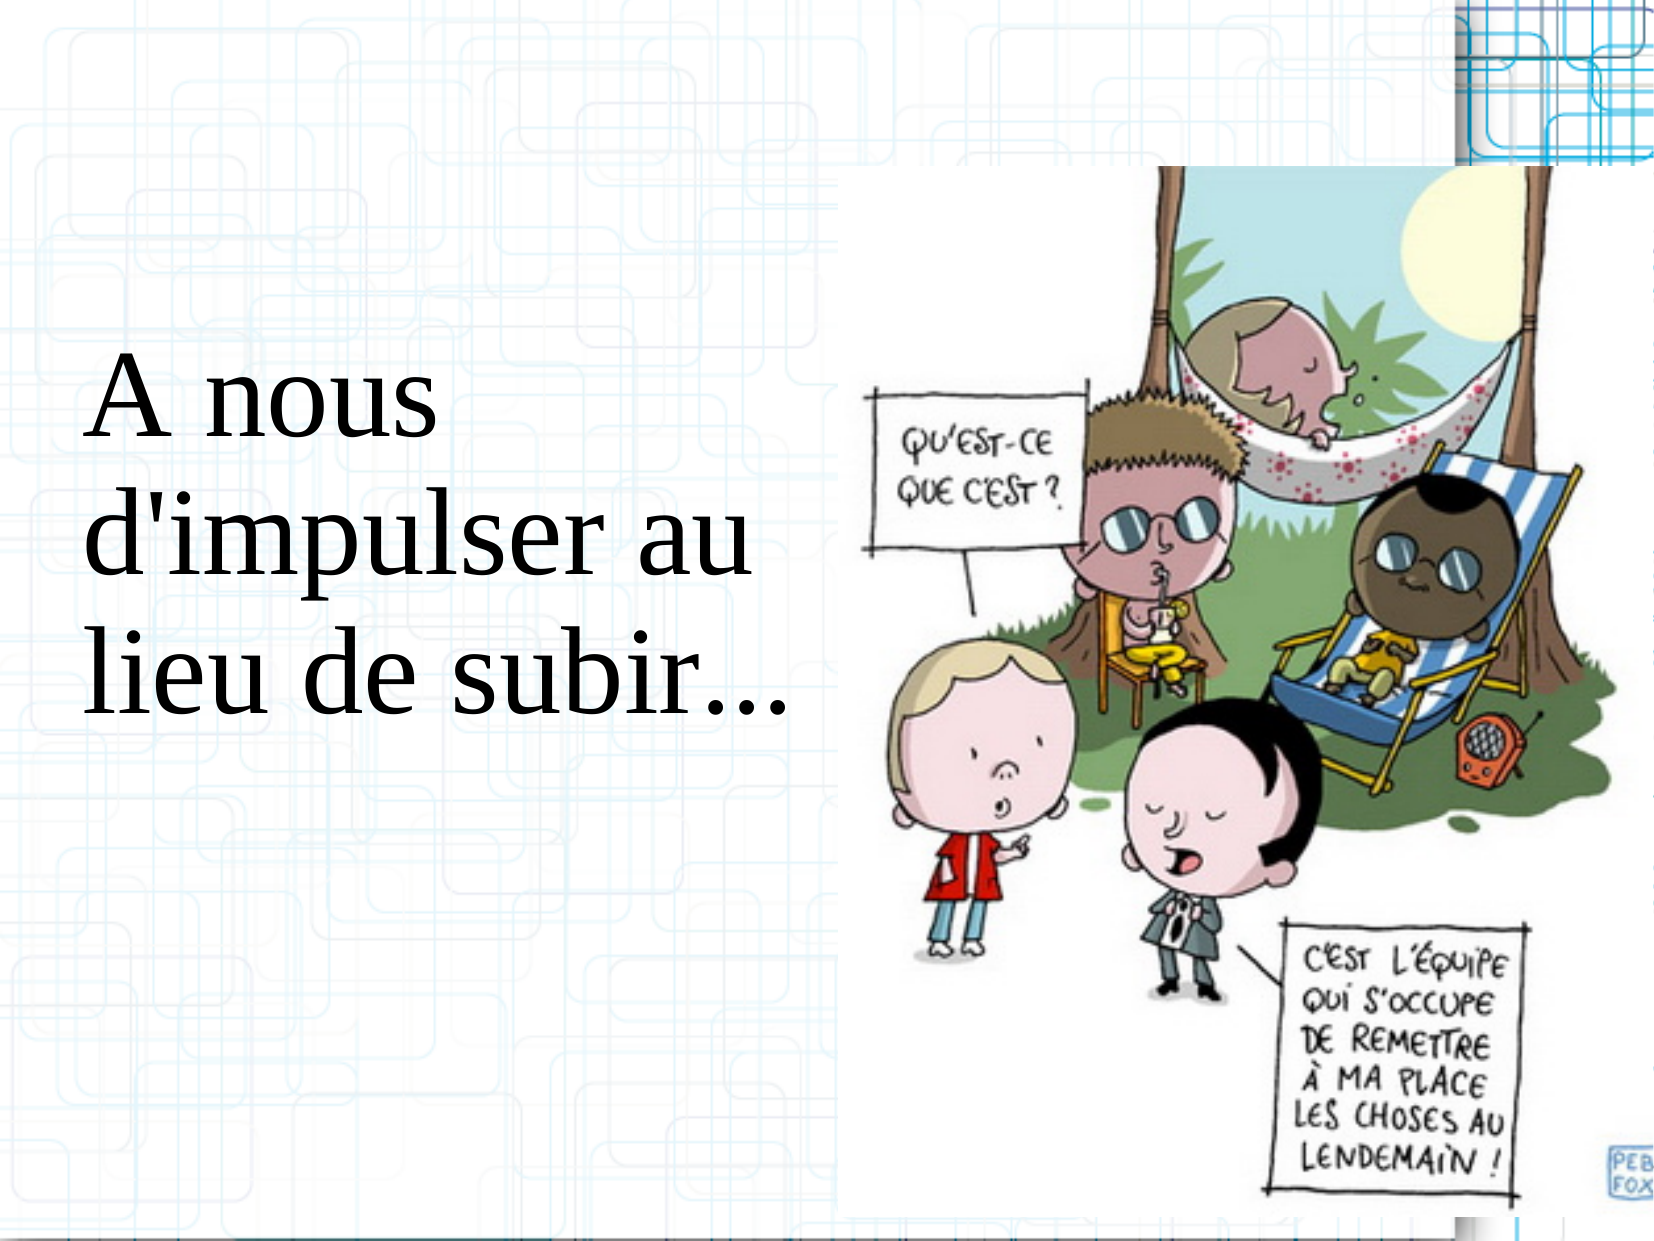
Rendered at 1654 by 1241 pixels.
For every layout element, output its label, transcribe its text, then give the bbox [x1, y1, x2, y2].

list A nous d'impulser au lieu de subir... [82, 324, 838, 821]
picture [0, 0, 1654, 1241]
